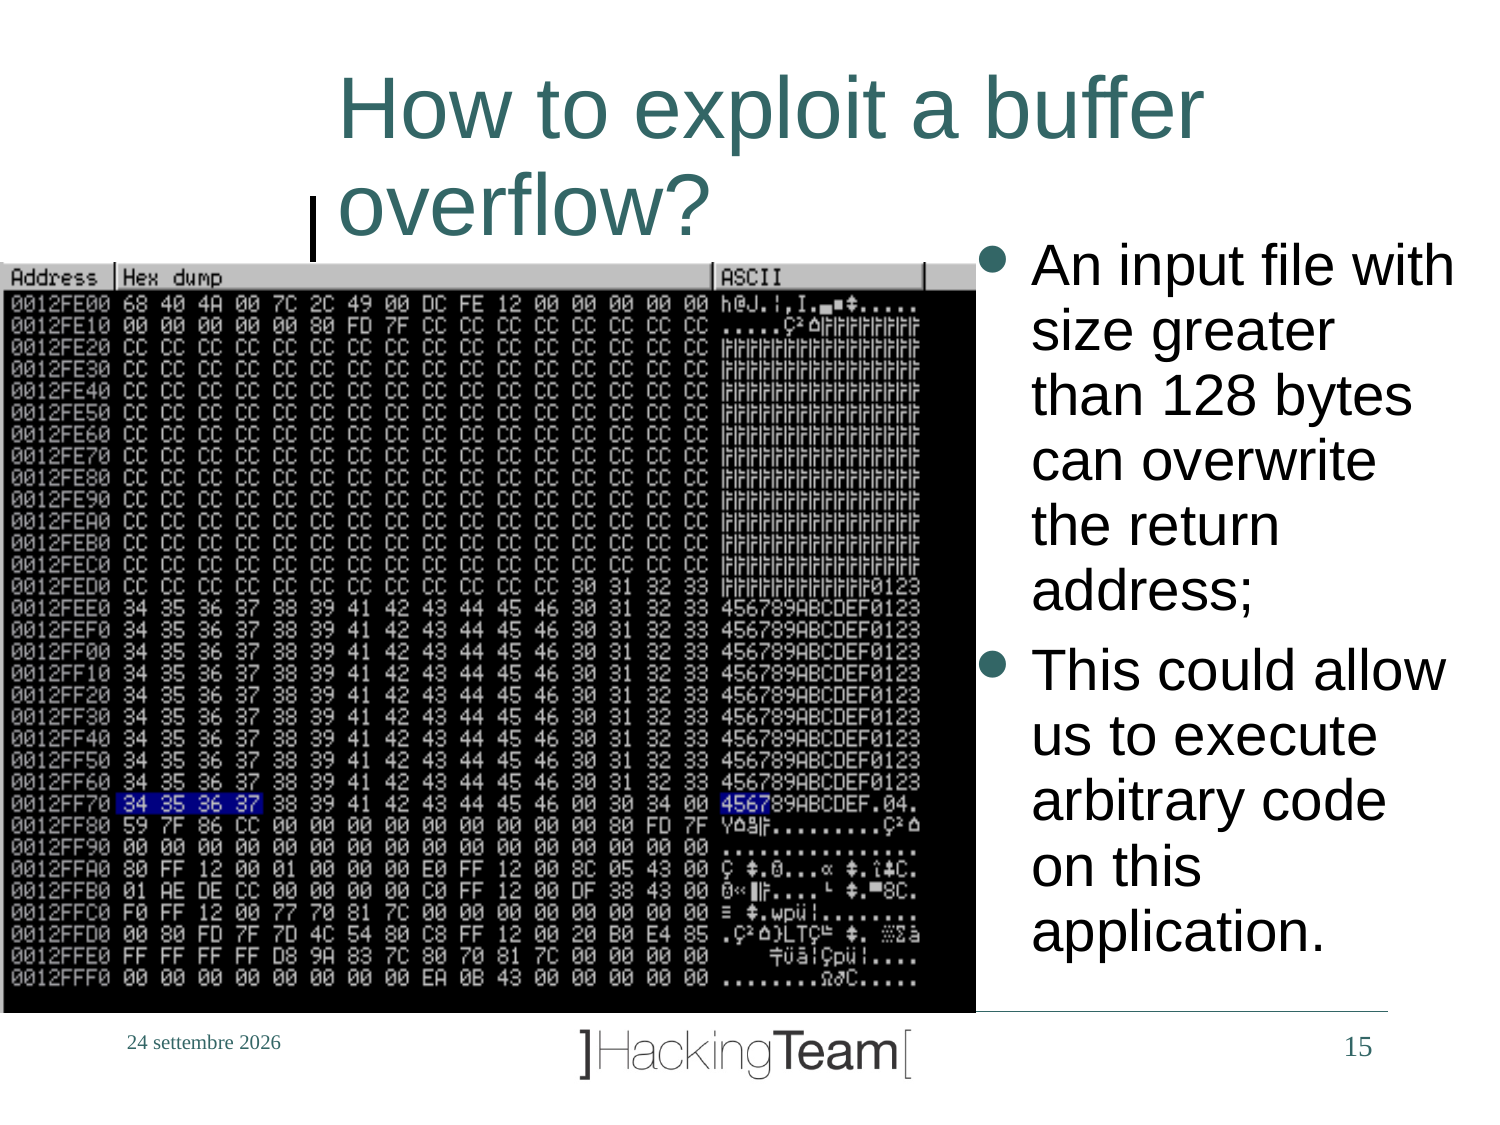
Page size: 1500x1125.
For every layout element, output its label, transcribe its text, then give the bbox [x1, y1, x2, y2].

picture [574, 1023, 916, 1084]
picture [0, 262, 976, 1013]
list An input file with size greater than 128 bytes can overwrite the return address; This could allow us to execute arbitrary code on this application. [975, 232, 1463, 976]
title How to exploit a buffer overflow? [337, 31, 1401, 262]
